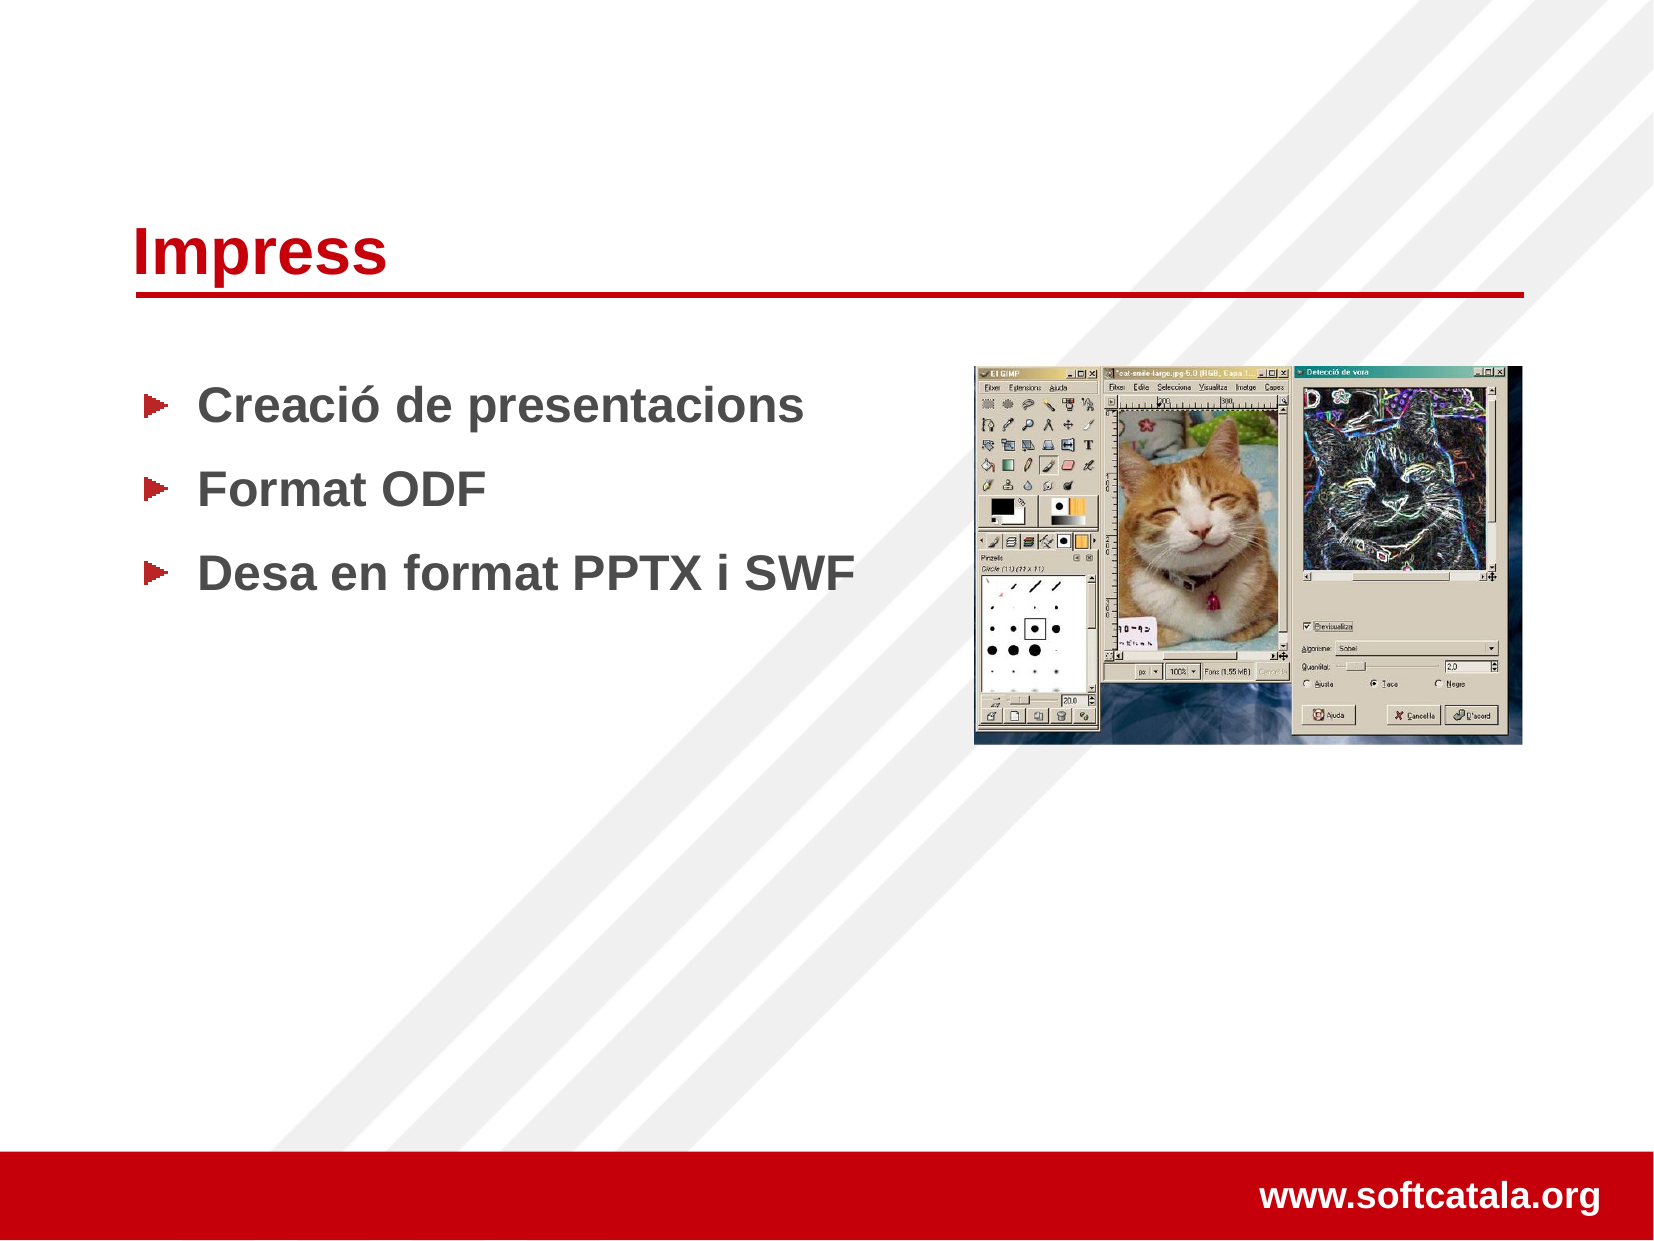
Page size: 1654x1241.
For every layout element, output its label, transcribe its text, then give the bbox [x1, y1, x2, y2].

text_box Impress [118, 206, 1501, 297]
picture [0, 0, 1654, 1151]
text_box www.softcatala.org [0, 1151, 1654, 1241]
text_box Creació de presentacions Format ODF Desa en format PPTX i SWF [129, 342, 1548, 581]
